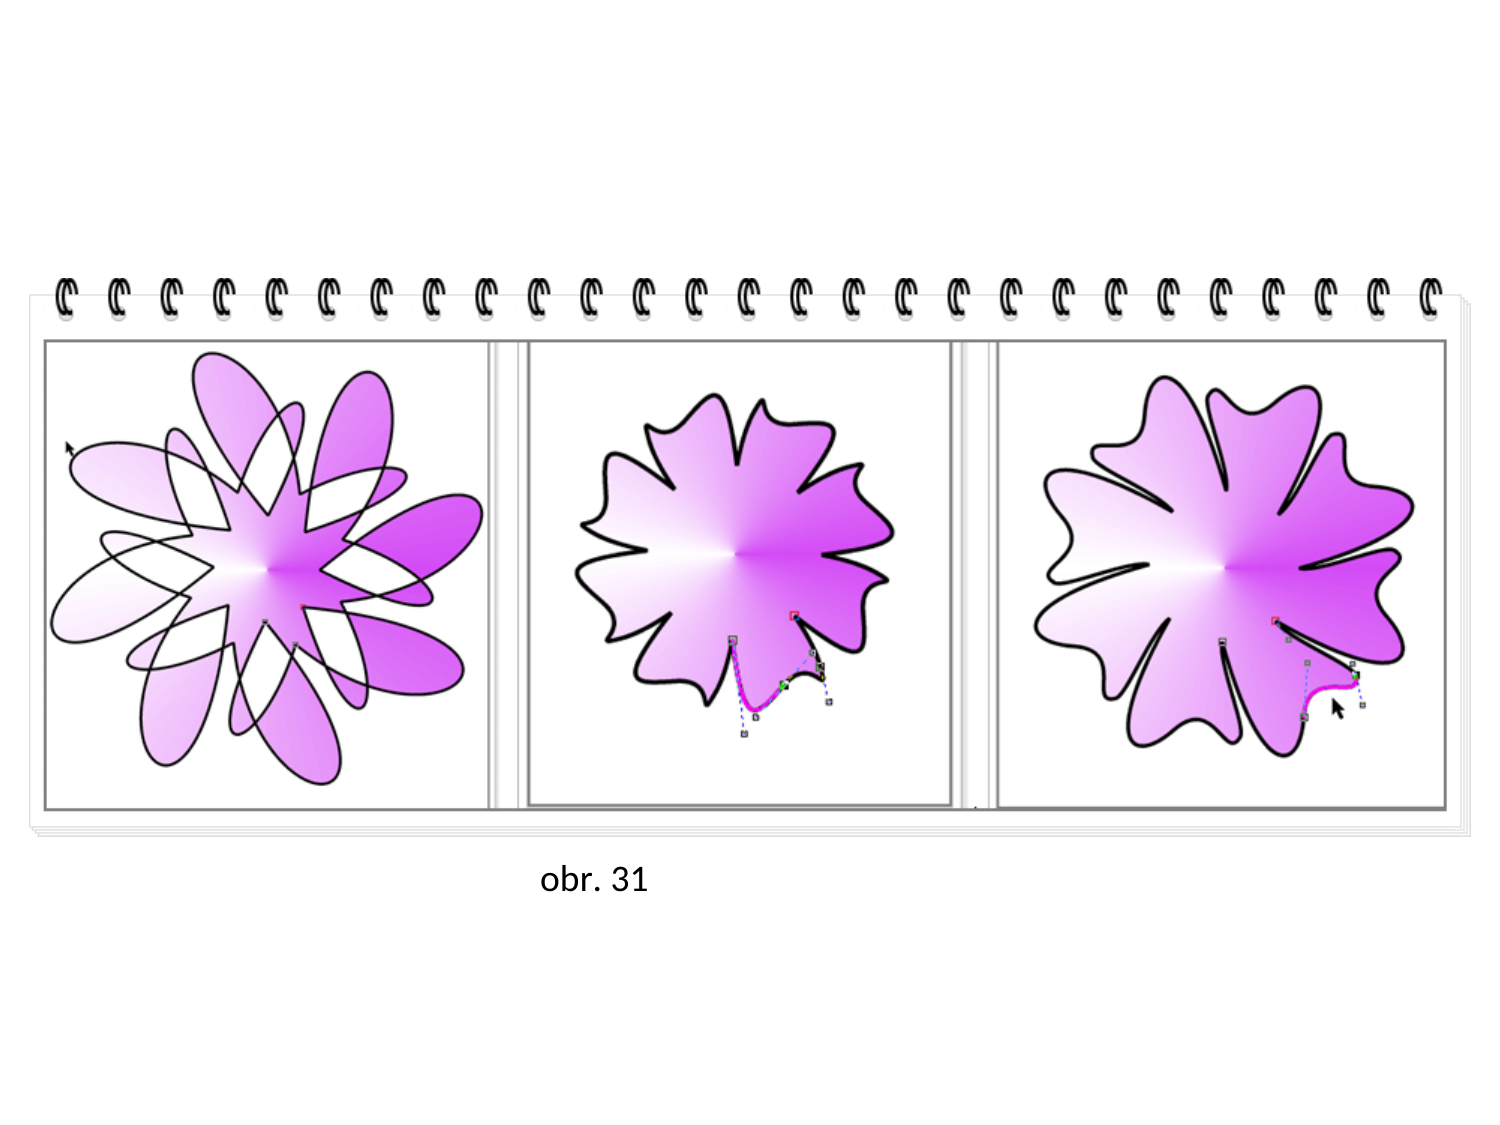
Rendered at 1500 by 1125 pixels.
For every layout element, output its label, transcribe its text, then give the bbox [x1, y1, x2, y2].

picture [29, 278, 1471, 837]
text_box obr. 31 [525, 846, 916, 907]
